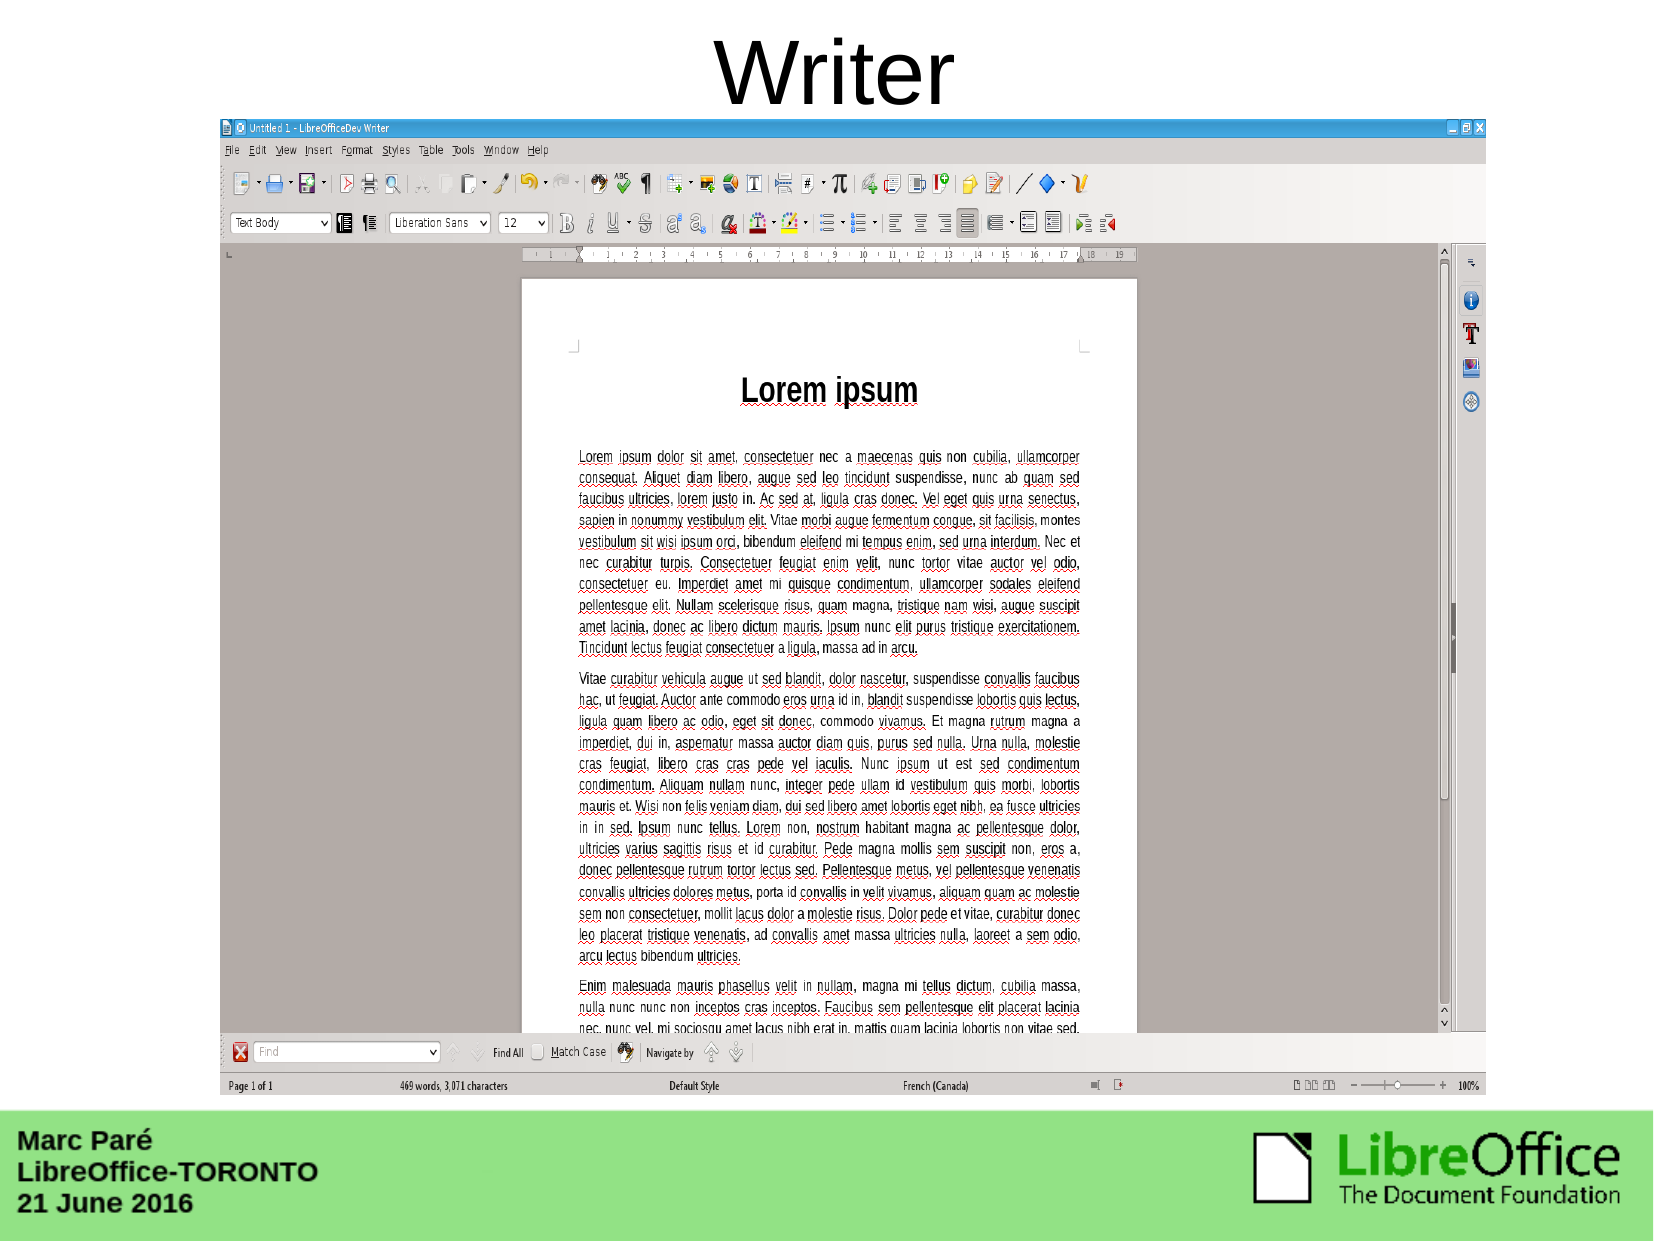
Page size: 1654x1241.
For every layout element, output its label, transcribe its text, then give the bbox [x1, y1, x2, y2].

picture [0, 0, 1654, 1241]
title Writer [688, 17, 981, 119]
